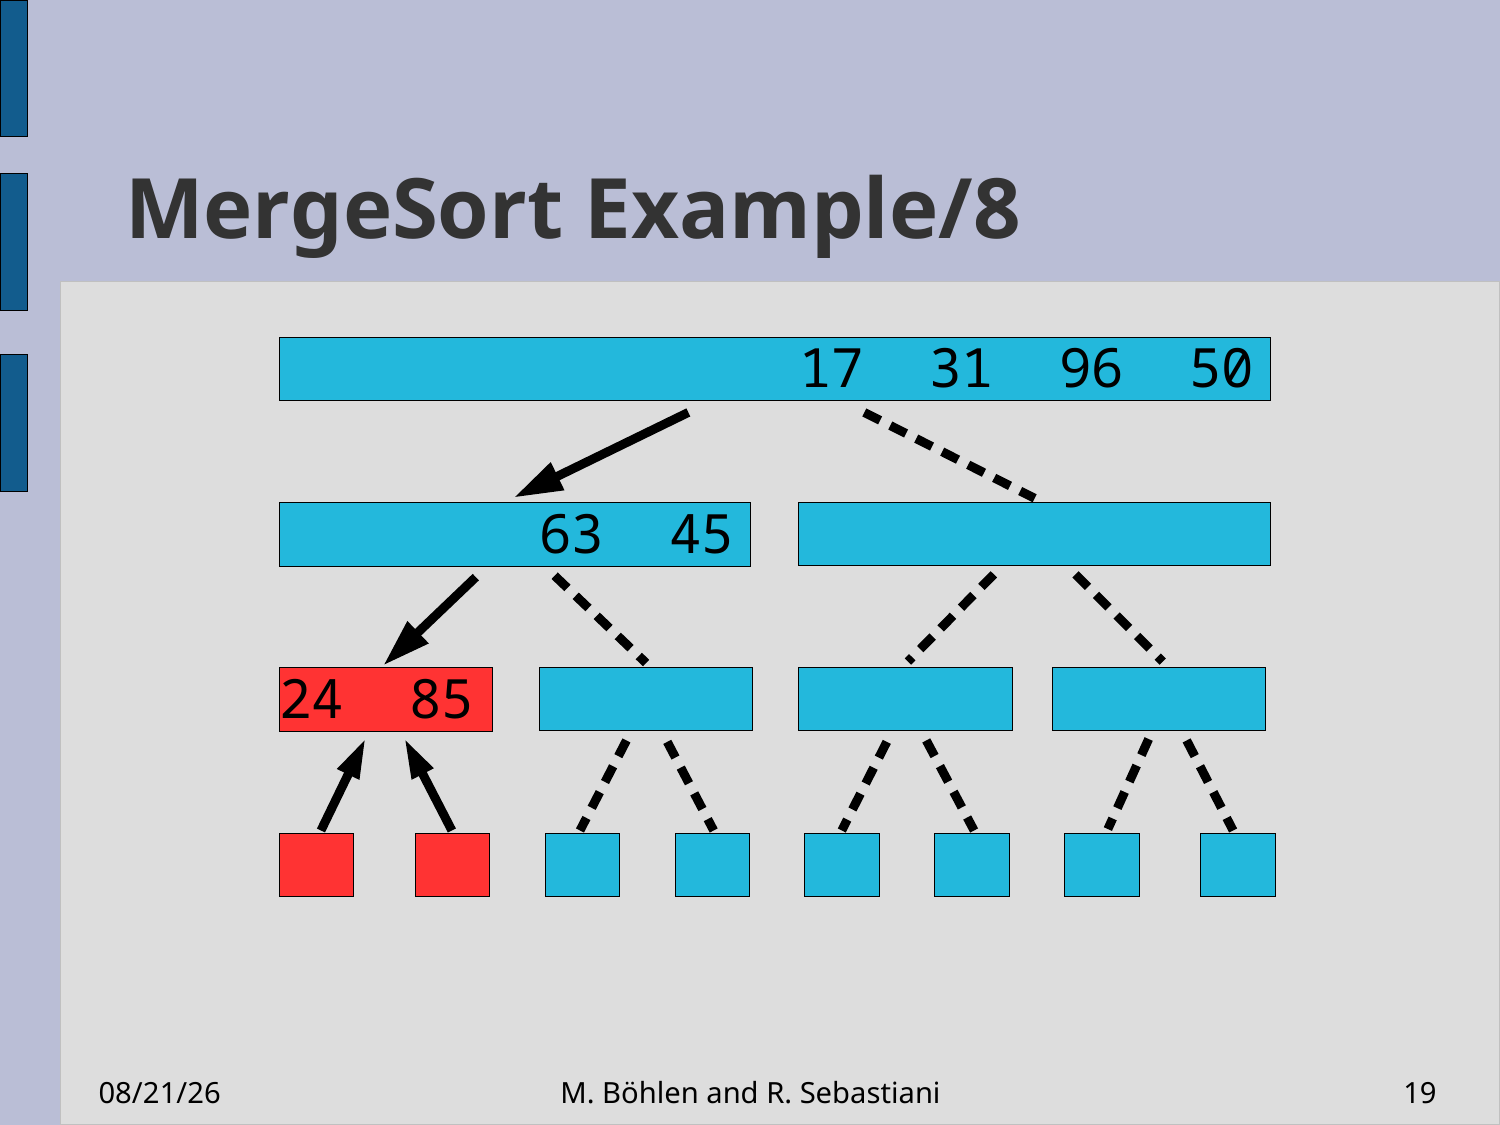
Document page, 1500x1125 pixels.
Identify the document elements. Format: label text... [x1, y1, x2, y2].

text_box [1064, 833, 1140, 897]
text_box [1200, 833, 1276, 897]
text_box 24 85 [279, 667, 493, 731]
text_box 63 45 [279, 502, 751, 566]
title MergeSort Example/8 [110, 67, 1392, 271]
text_box [279, 833, 354, 897]
text_box [415, 833, 490, 897]
text_box [934, 833, 1010, 897]
text_box [798, 667, 1013, 731]
text_box [798, 502, 1271, 566]
text_box [675, 833, 750, 897]
text_box [804, 833, 880, 897]
text_box [545, 833, 620, 897]
text_box 17 31 96 50 [279, 337, 1271, 401]
text_box [539, 667, 753, 731]
text_box [1052, 667, 1266, 731]
